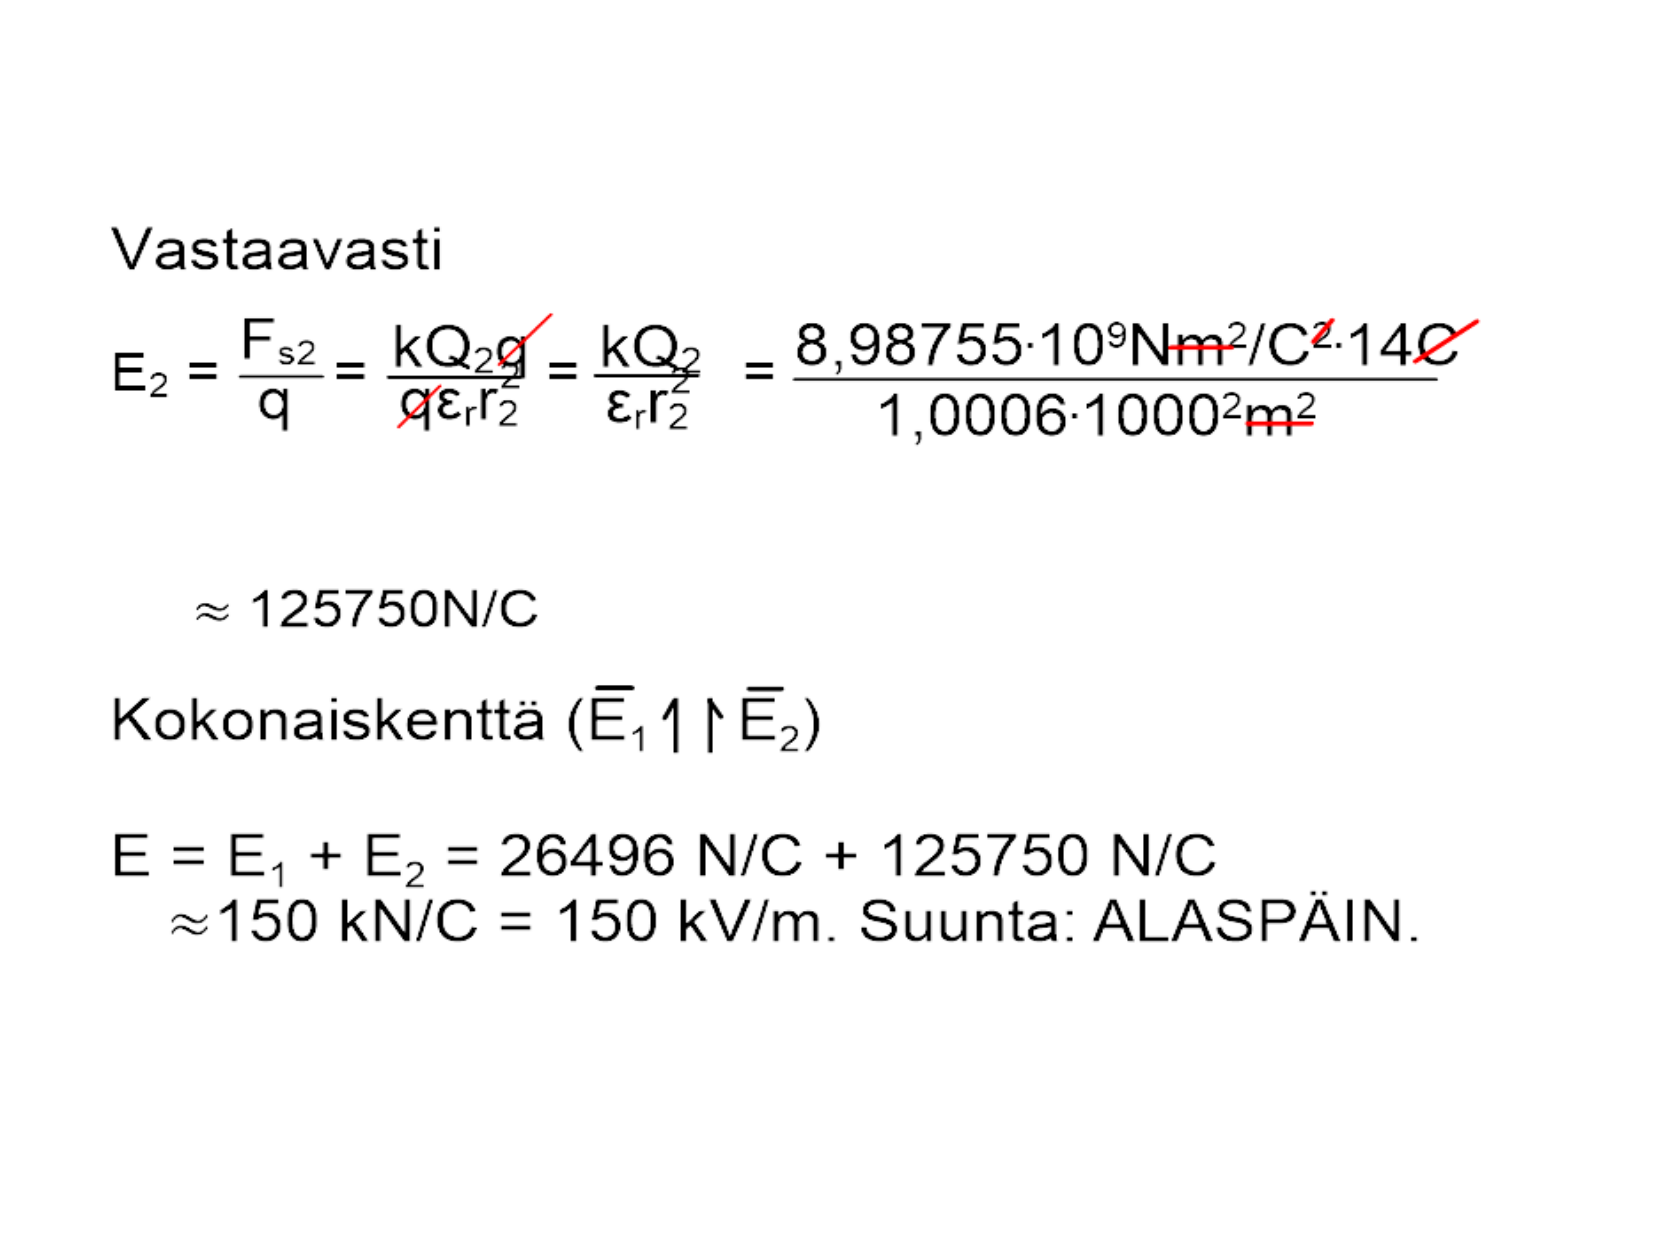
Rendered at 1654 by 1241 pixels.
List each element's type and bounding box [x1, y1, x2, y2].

picture [57, 118, 1548, 972]
